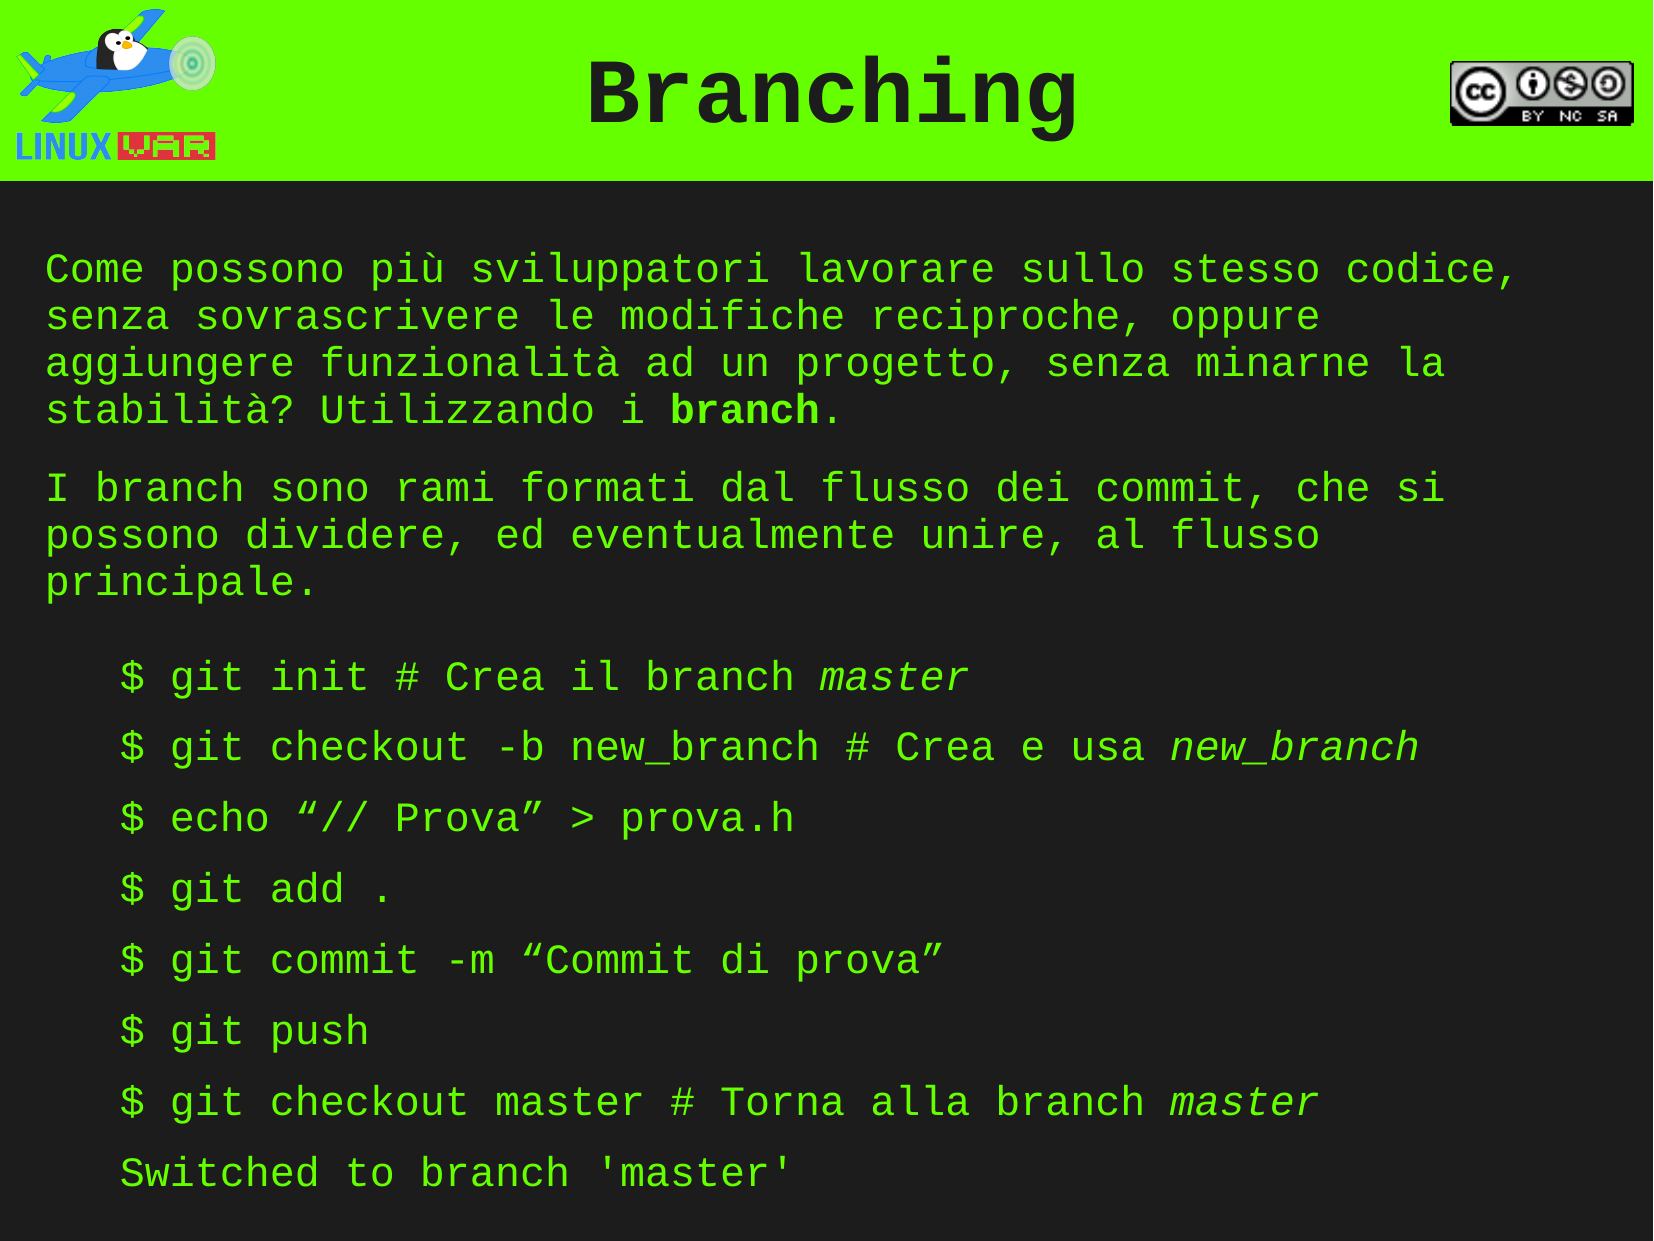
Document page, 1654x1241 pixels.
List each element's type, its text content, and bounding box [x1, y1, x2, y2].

text_box Branching [216, 39, 1471, 158]
text_box Come possono più sviluppatori lavorare sullo stesso codice, senza sovrascrivere le modifiche reciproche, oppure aggiungere funzionalità ad un progetto, senza minarne la stabilità? Utilizzando i branch. I branch sono rami formati dal flusso dei commit, che si possono dividere, ed eventualmente unire, al flusso principale. $ git init # Crea il branch master $ git checkout -b new_branch # Crea e usa new_branch $ echo “// Prova” > prova.h $ git add . $ git commit -m “Commit di prova” $ git push $ git checkout master # Torna alla branch master Switched to branch 'master' [30, 240, 1606, 1207]
picture [1450, 61, 1634, 126]
text_box [0, 0, 1653, 181]
picture [16, 9, 216, 160]
